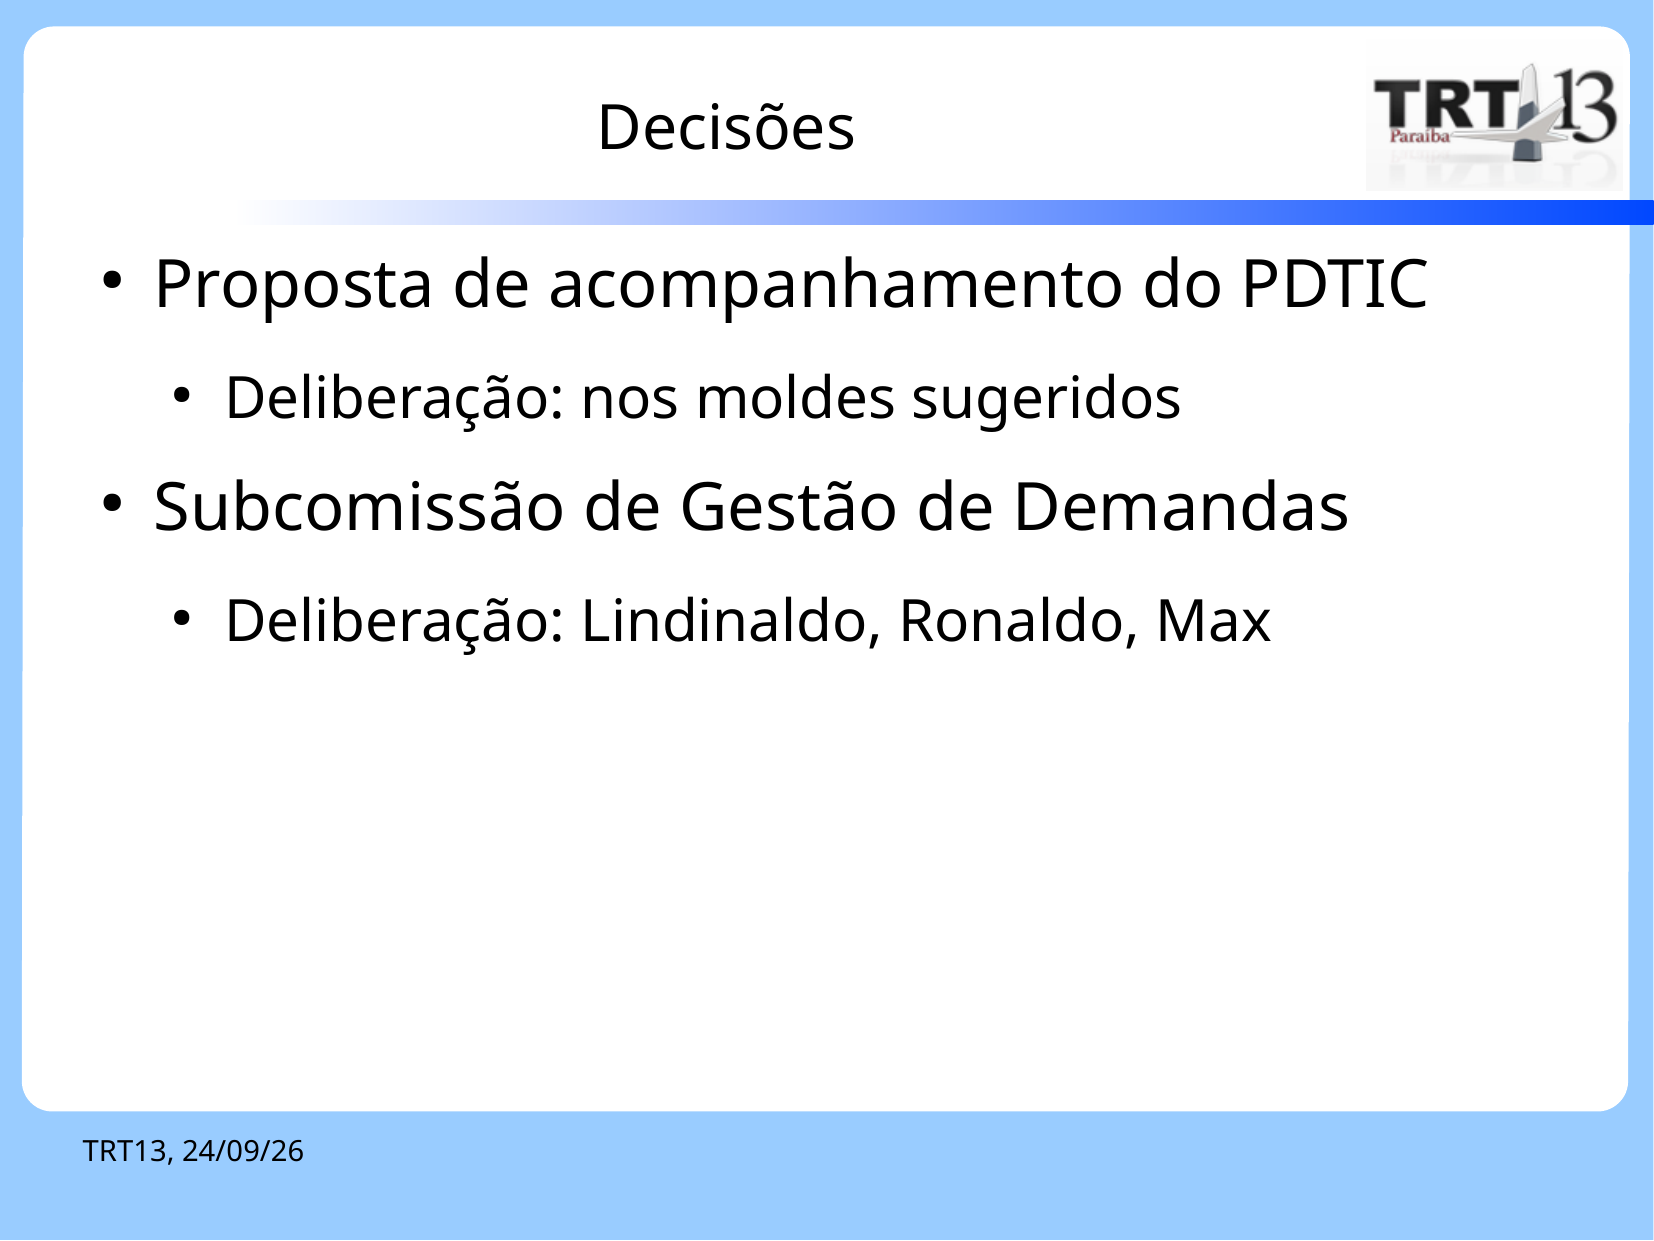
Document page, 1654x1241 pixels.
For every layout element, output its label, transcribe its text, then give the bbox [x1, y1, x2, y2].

picture [1366, 39, 1623, 191]
list Proposta de acompanhamento do PDTIC Deliberação: nos moldes sugeridos Subcomissão de Gestão de Demandas Deliberação: Lindinaldo, Ronaldo, Max [82, 236, 1571, 1055]
title Decisões [82, 49, 1371, 201]
